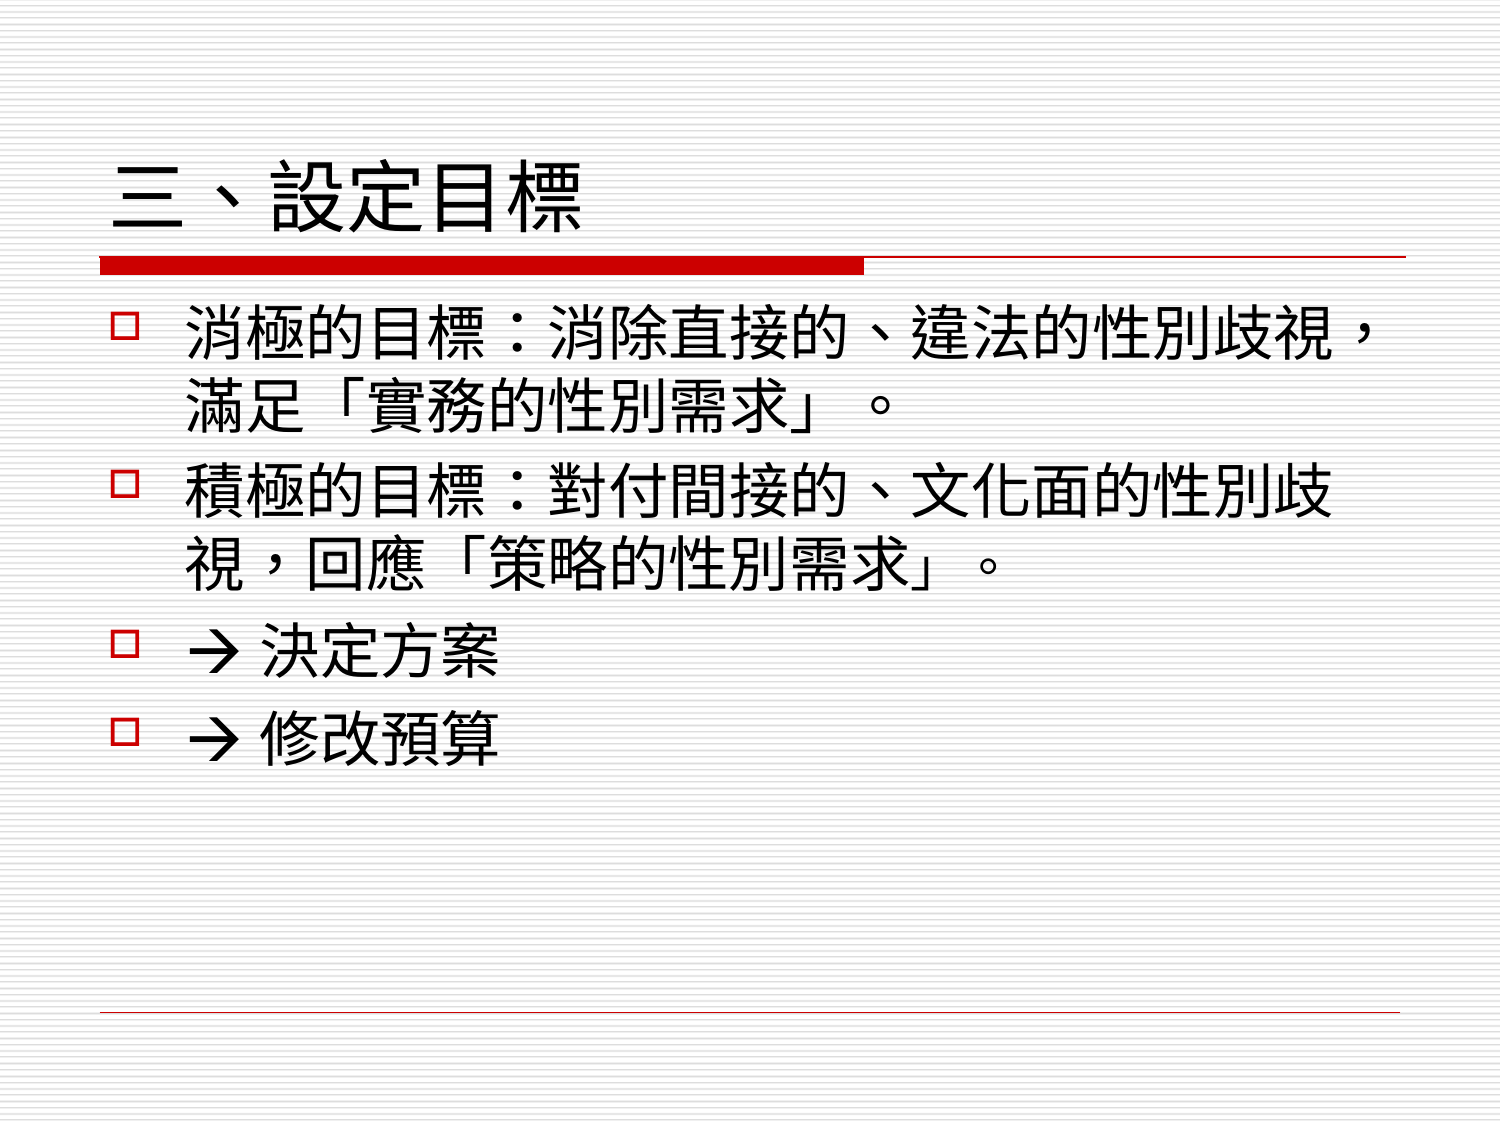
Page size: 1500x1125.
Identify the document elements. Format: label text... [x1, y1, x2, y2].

picture [0, 0, 1500, 1125]
title 三、設定目標 [94, 50, 1407, 250]
list 消極的目標：消除直接的、違法的性別歧視，滿足「實務的性別需求」。 積極的目標：對付間接的、文化面的性別歧視，回應「策略的性別需求」。 決定方案 修改預算 [92, 287, 1406, 1024]
